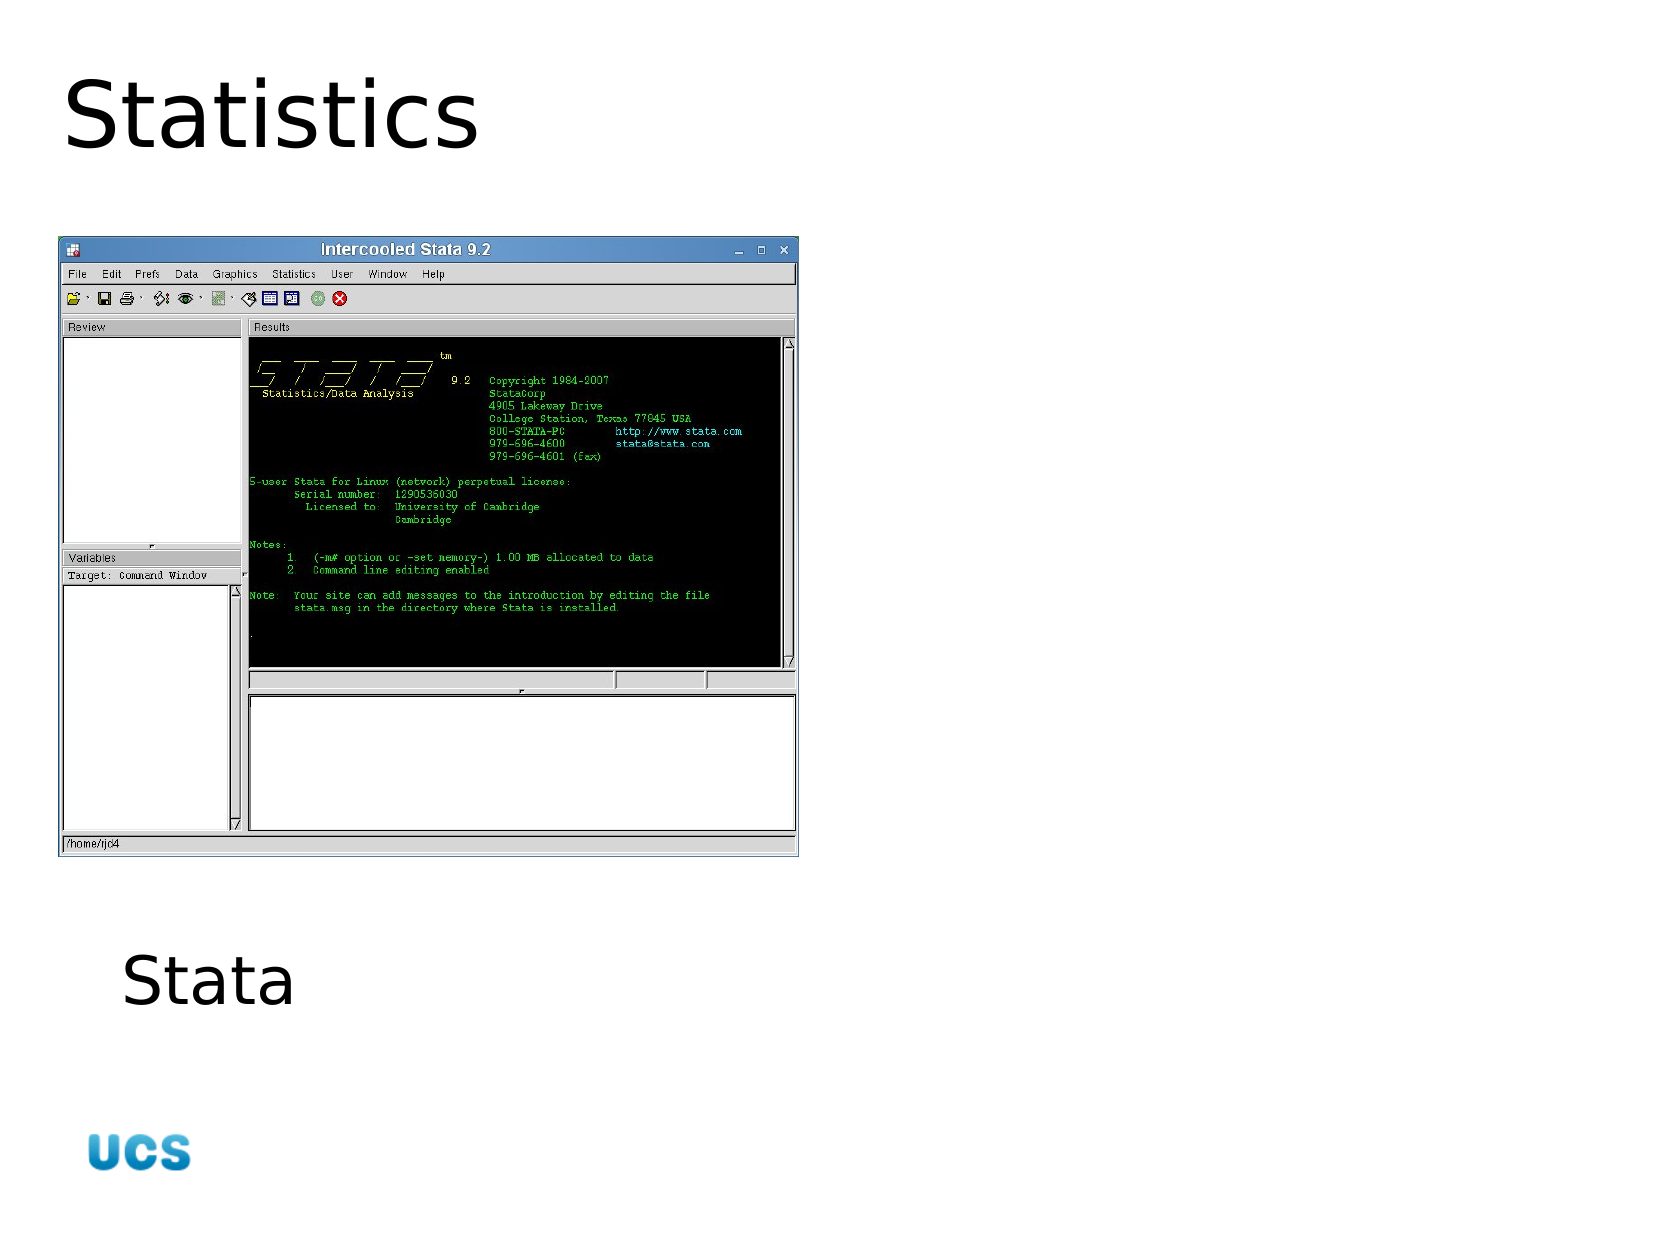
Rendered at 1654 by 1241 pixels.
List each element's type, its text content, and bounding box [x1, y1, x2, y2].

text_box Statistics [59, 59, 485, 173]
picture [58, 236, 799, 857]
picture [88, 1133, 191, 1172]
text_box Stata [118, 939, 301, 1024]
